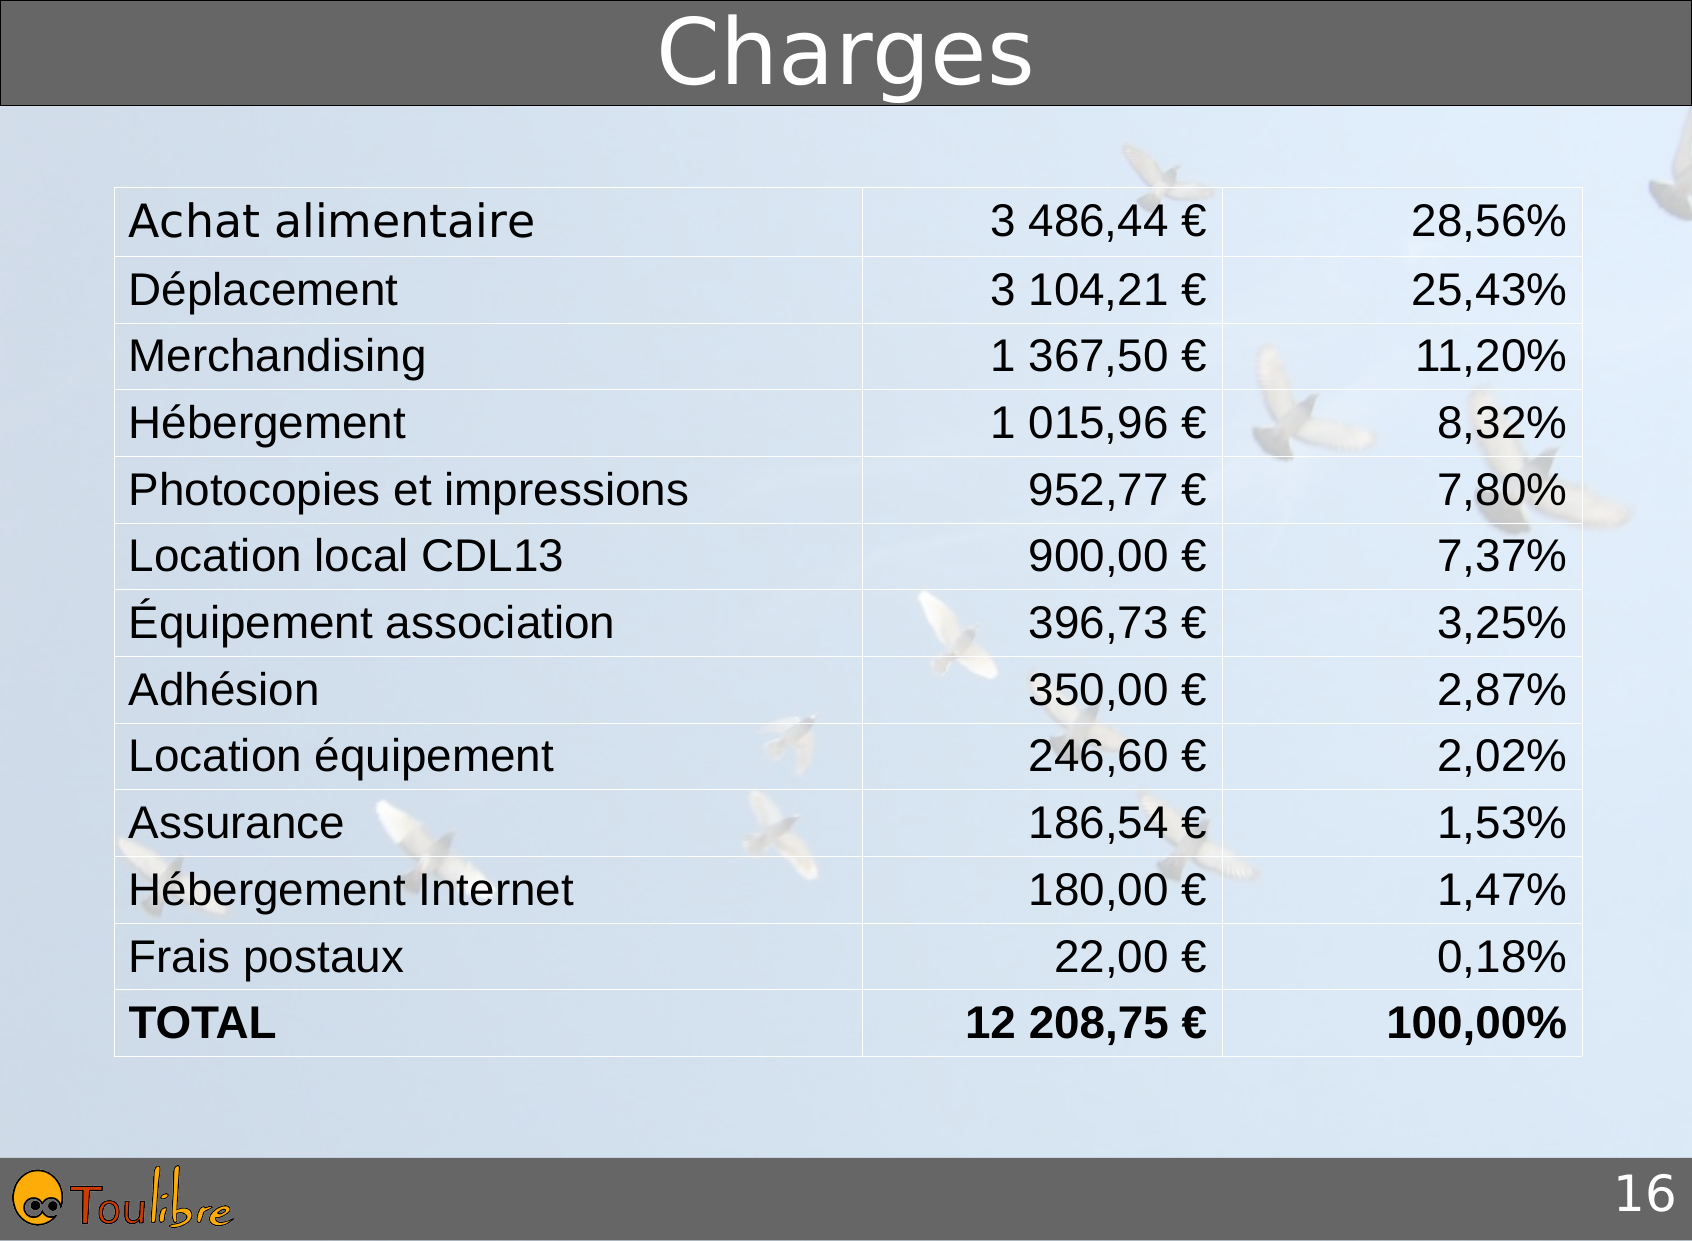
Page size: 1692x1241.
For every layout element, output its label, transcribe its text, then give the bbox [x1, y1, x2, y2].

table_cell 952,77 € [863, 457, 1222, 523]
table_cell 2,87% [1223, 657, 1582, 723]
title Charges [0, 0, 1692, 107]
table_cell 25,43% [1223, 257, 1582, 323]
table_header Achat alimentaire [115, 188, 862, 256]
table_cell 246,60 € [863, 724, 1222, 789]
table_cell 1 367,50 € [863, 324, 1222, 389]
table_cell 396,73 € [863, 590, 1222, 656]
table_cell 900,00 € [863, 524, 1222, 589]
table_cell Adhésion [115, 657, 862, 723]
table_header 28,56% [1223, 188, 1582, 256]
table_header 3 486,44 € [863, 188, 1222, 256]
table_cell 8,32% [1223, 390, 1582, 456]
table_cell Merchandising [115, 324, 862, 389]
table_cell 186,54 € [863, 790, 1222, 856]
table_cell Frais postaux [115, 924, 862, 989]
table_cell 350,00 € [863, 657, 1222, 723]
table_cell Hébergement Internet [115, 857, 862, 923]
table_cell 22,00 € [863, 924, 1222, 989]
table_cell 7,80% [1223, 457, 1582, 523]
table_cell Hébergement [115, 390, 862, 456]
table_cell Déplacement [115, 257, 862, 323]
table_cell 3,25% [1223, 590, 1582, 656]
table_cell 100,00% [1223, 990, 1582, 1056]
table_cell 1,47% [1223, 857, 1582, 923]
table_cell 3 104,21 € [863, 257, 1222, 323]
table_cell TOTAL [115, 990, 862, 1056]
table_cell 1,53% [1223, 790, 1582, 856]
table_cell Assurance [115, 790, 862, 856]
table_cell Photocopies et impressions [115, 457, 862, 523]
table_cell Équipement association [115, 590, 862, 656]
picture [12, 1165, 234, 1228]
table_cell 11,20% [1223, 324, 1582, 389]
table_cell 0,18% [1223, 924, 1582, 989]
table_cell 1 015,96 € [863, 390, 1222, 456]
table_cell 180,00 € [863, 857, 1222, 923]
table_cell Location équipement [115, 724, 862, 789]
table_cell 7,37% [1223, 524, 1582, 589]
table_cell 2,02% [1223, 724, 1582, 789]
table_cell Location local CDL13 [115, 524, 862, 589]
table_cell 12 208,75 € [863, 990, 1222, 1056]
